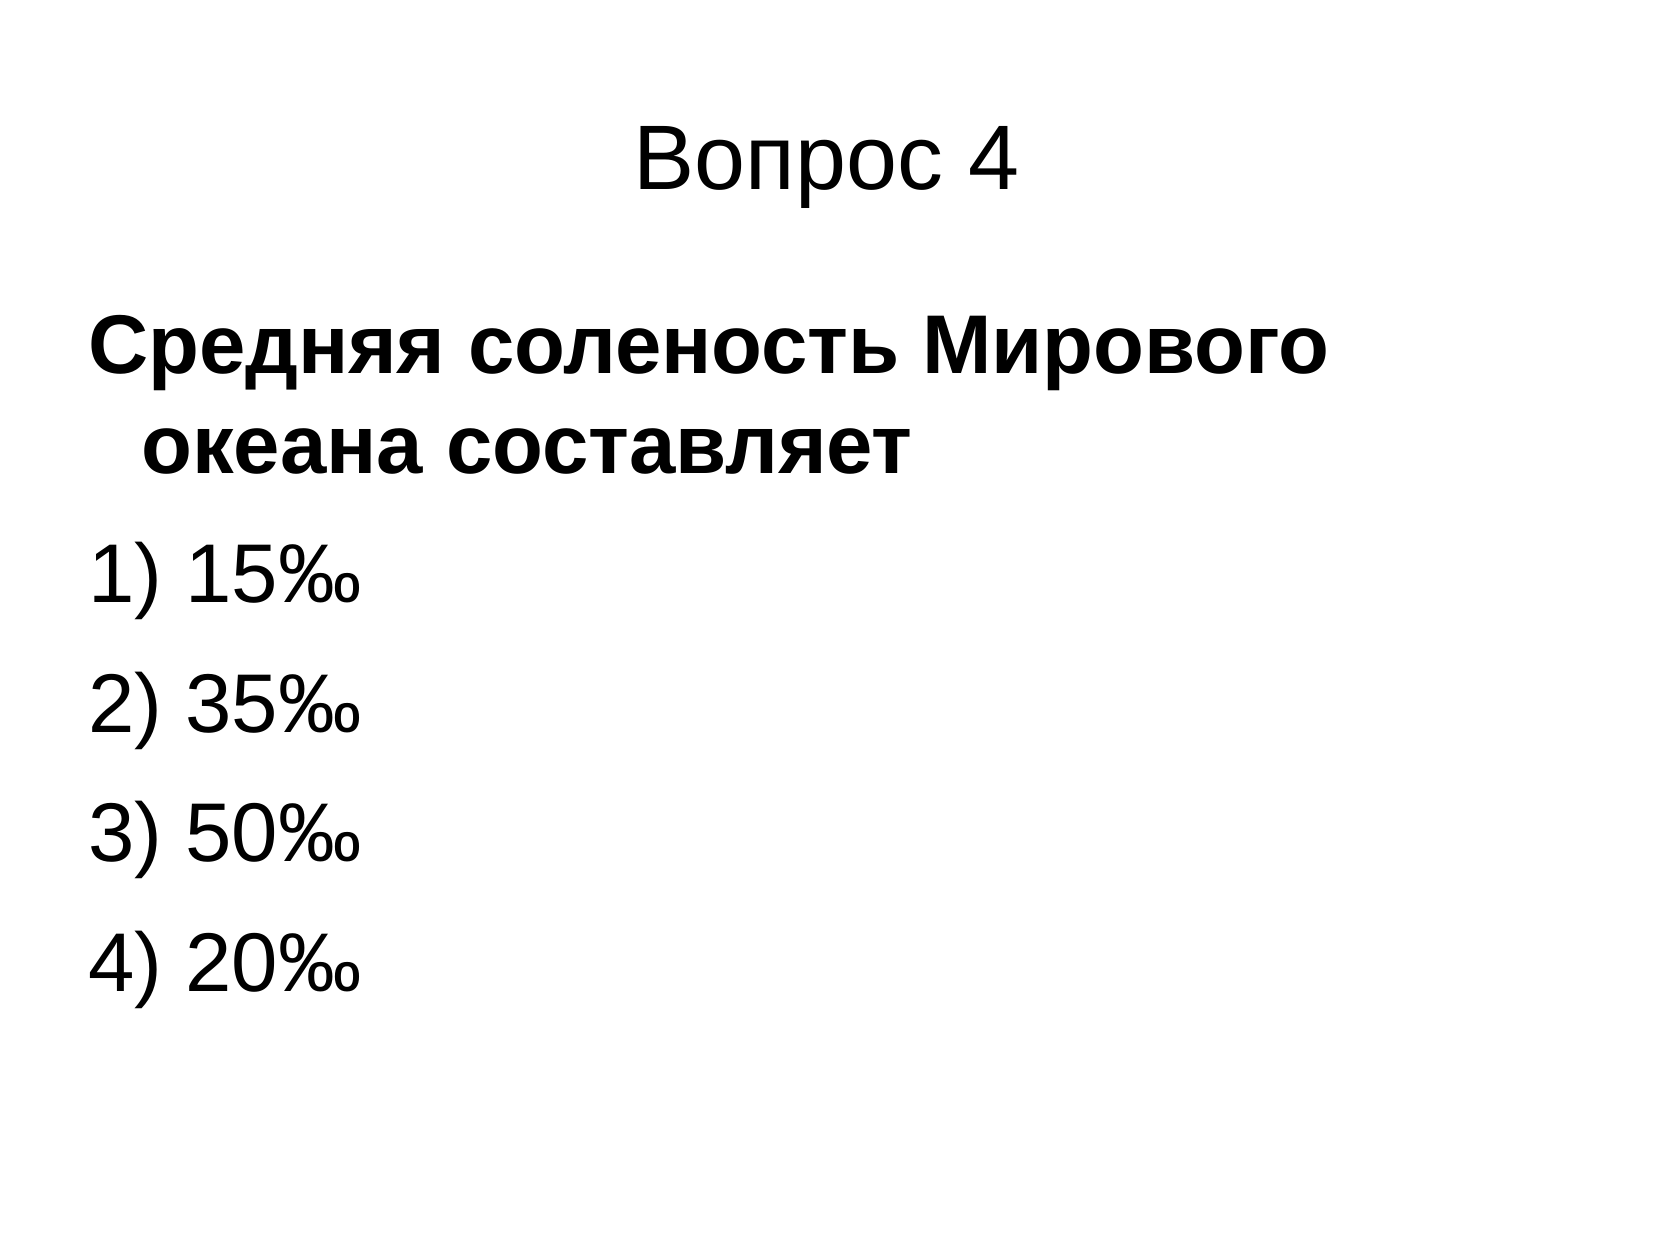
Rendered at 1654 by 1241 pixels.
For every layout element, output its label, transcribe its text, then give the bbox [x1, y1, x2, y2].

list Средняя соленость Мирового океана составляет 1) 15‰ 2) 35‰ 3) 50‰ 4) 20‰ [0, 290, 1625, 1109]
title Вопрос 4 [82, 49, 1571, 257]
